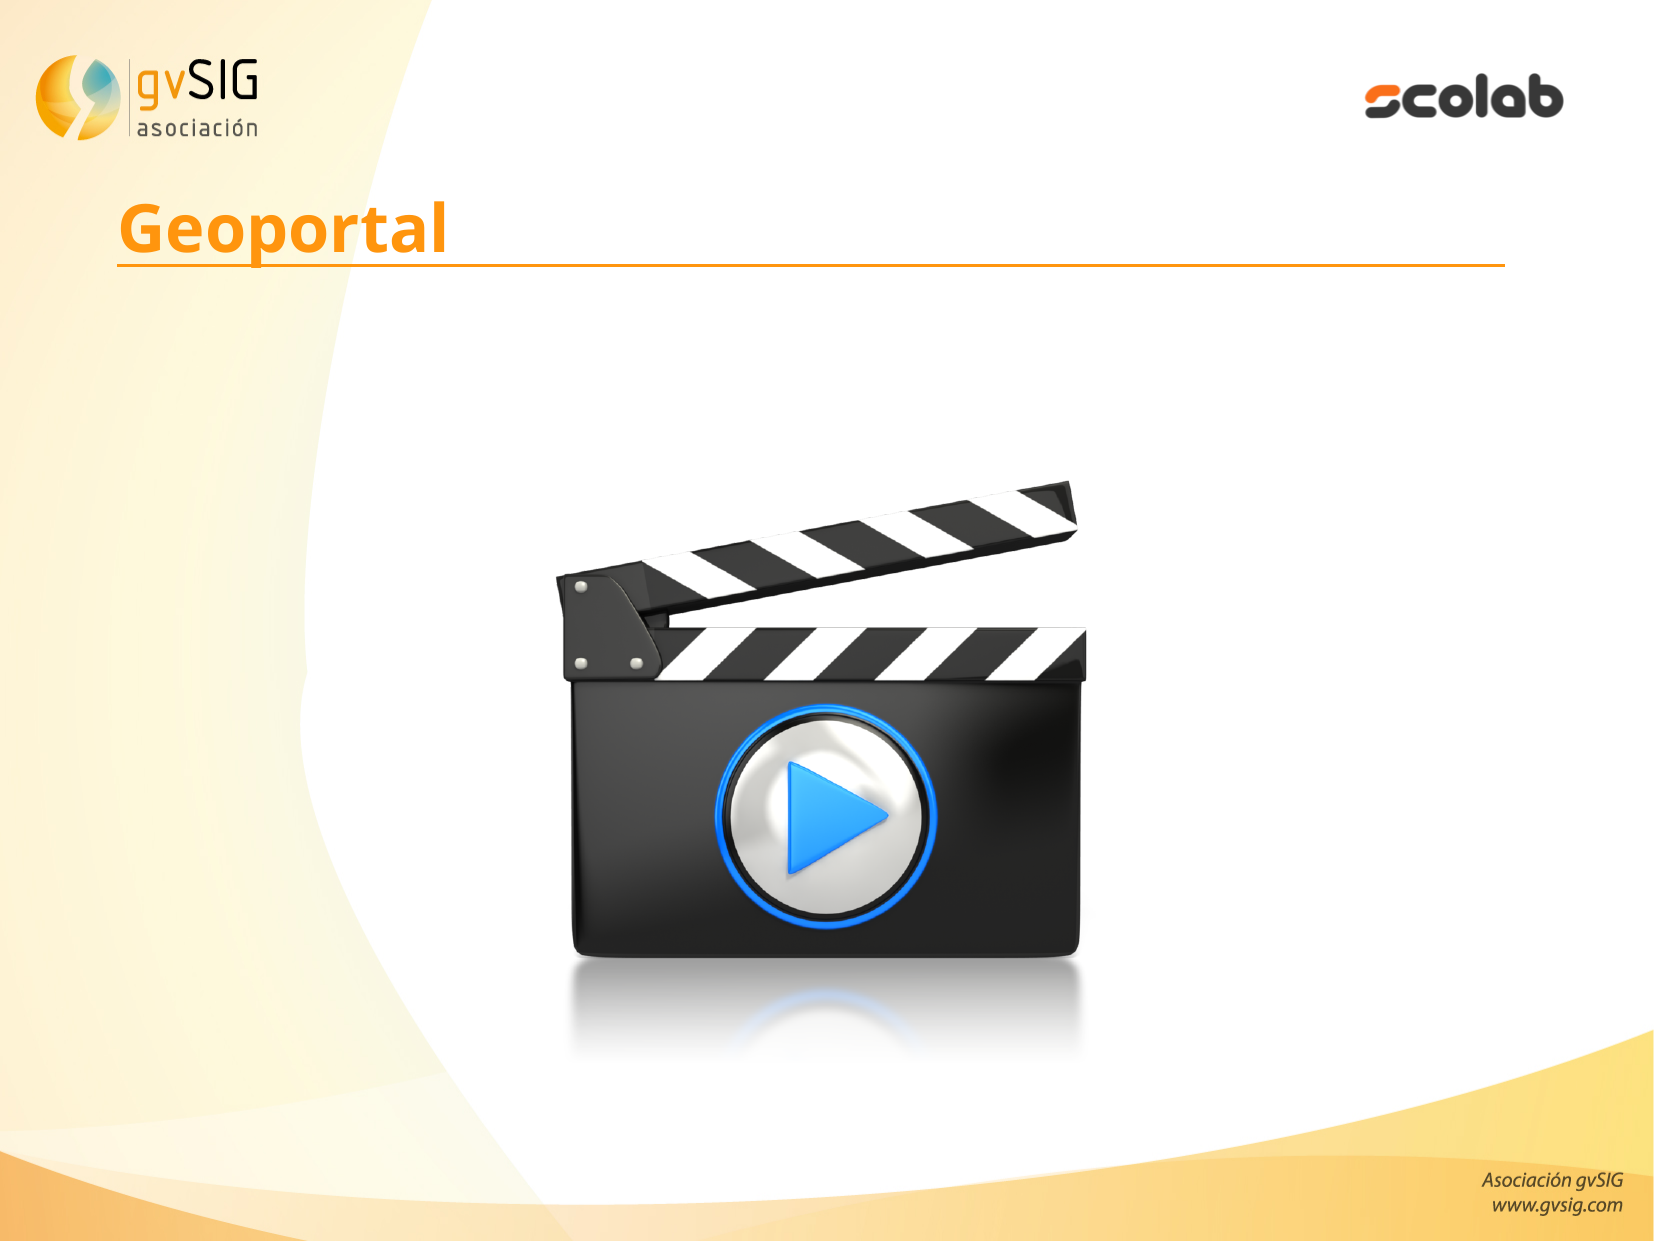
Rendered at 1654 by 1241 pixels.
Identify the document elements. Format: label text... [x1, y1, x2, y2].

picture [0, 0, 1654, 1241]
title Geoportal [117, 177, 1606, 276]
